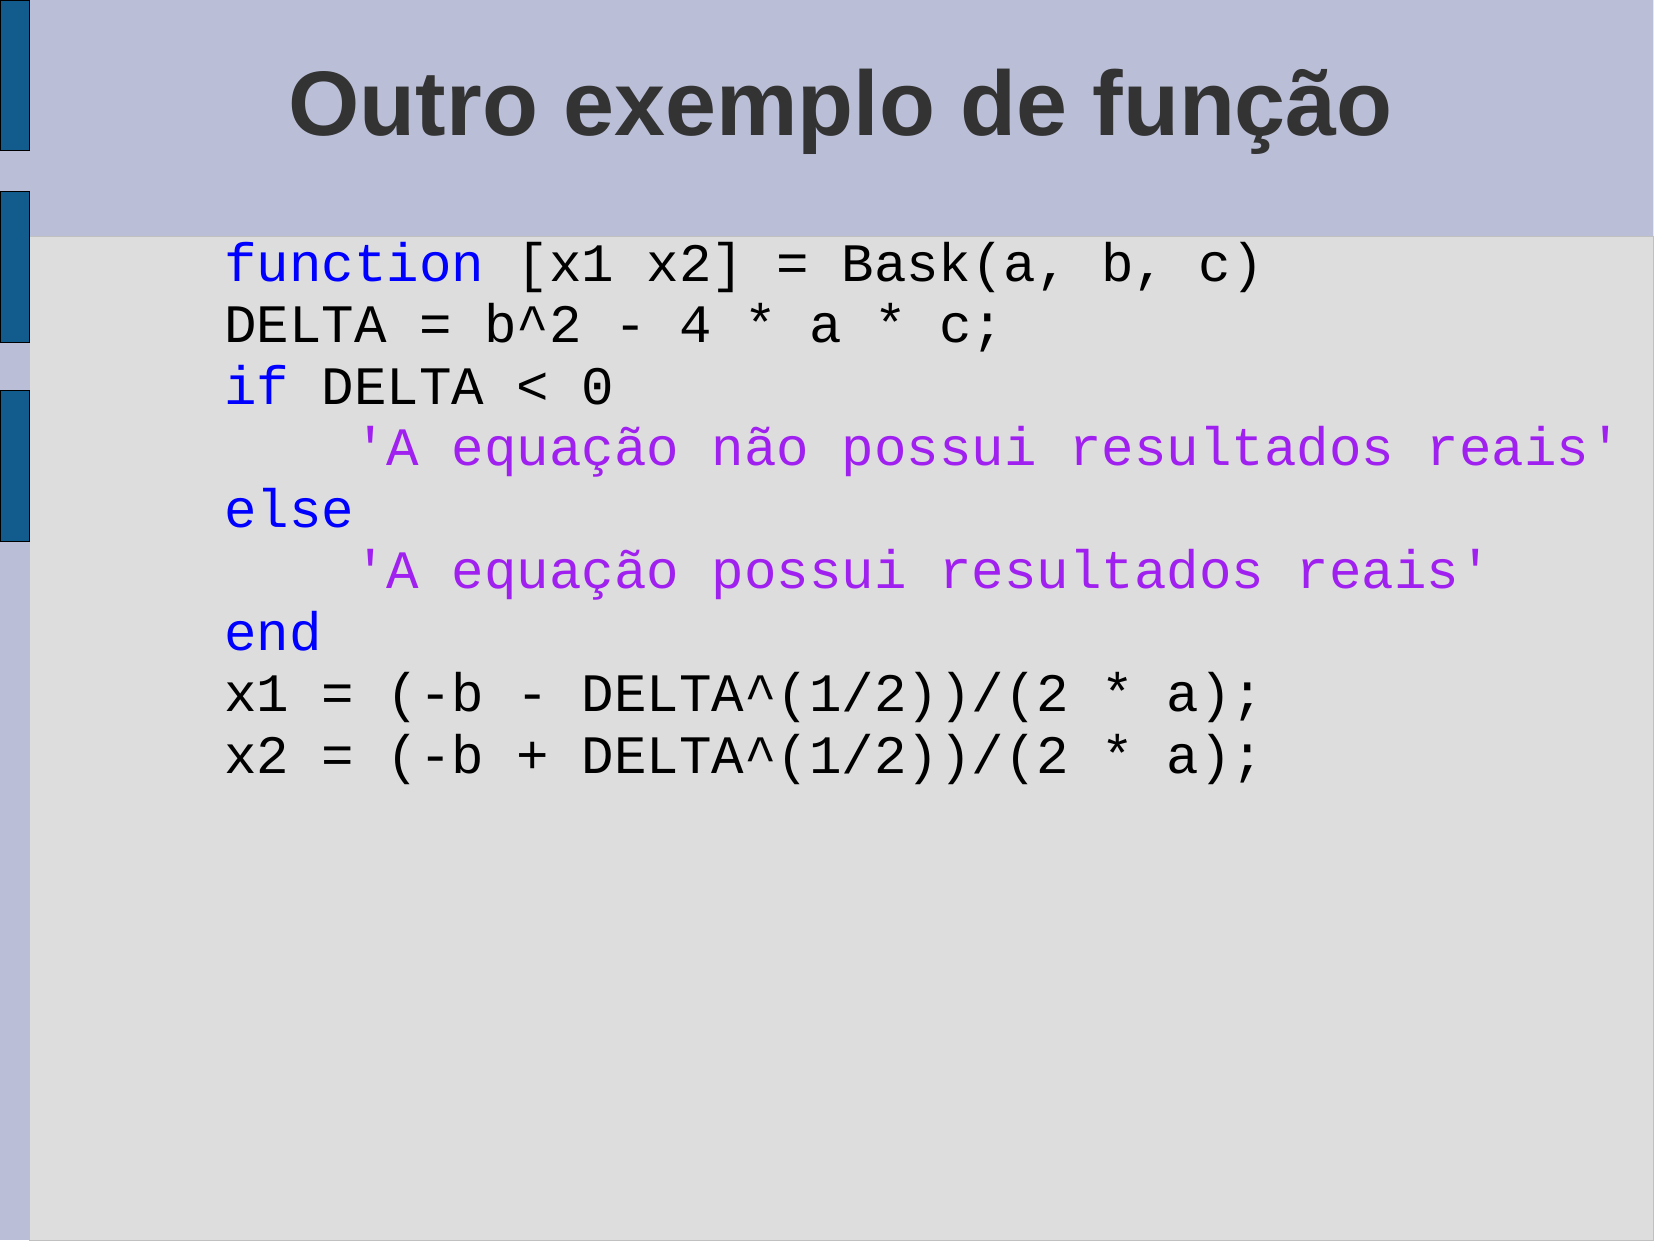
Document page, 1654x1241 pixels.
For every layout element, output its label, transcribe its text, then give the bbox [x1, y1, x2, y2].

list function [x1 x2] = Bask(a, b, c) DELTA = b^2 - 4 * a * c; if DELTA < 0 'A equação não possui resultados reais' else 'A equação possui resultados reais' end x1 = (-b - DELTA^(1/2))/(2 * a); x2 = (-b + DELTA^(1/2))/(2 * a); [206, 236, 1654, 945]
title Outro exemplo de função [29, 7, 1654, 200]
